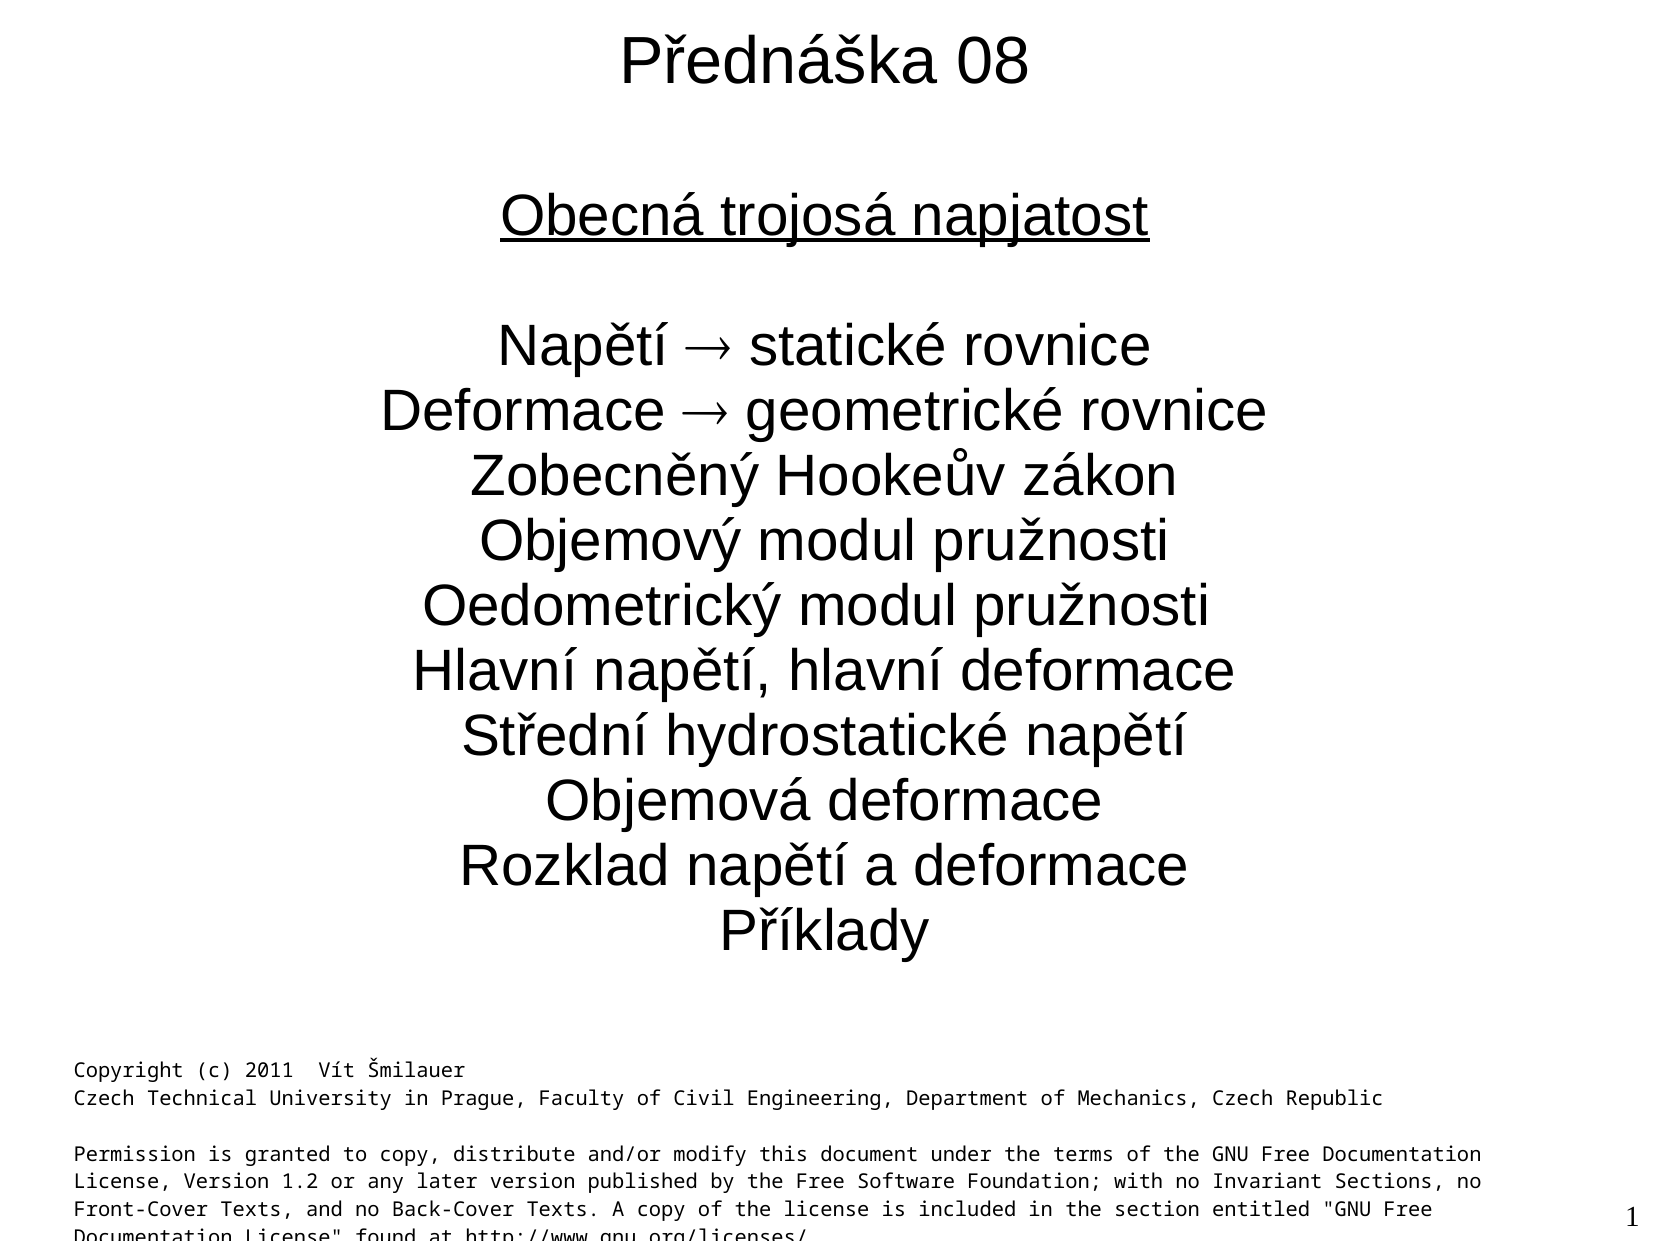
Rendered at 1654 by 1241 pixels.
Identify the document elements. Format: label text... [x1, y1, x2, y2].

title Přednáška 08 [37, 8, 1613, 113]
subtitle Obecná trojosá napjatost Napětí ® statické rovnice Deformace ® geometrické rovnice Zobecněný Hookeův zákon Objemový modul pružnosti Oedometrický modul pružnosti Hlavní napětí, hlavní deformace Střední hydrostatické napětí Objemová deformace Rozklad napětí a deformace Příklady [37, 130, 1613, 1081]
text_box Copyright (c) 2011 Vít Šmilauer Czech Technical University in Prague, Faculty of Civil Engineering, Department of Mechanics, Czech Republic Permission is granted to copy, distribute and/or modify this document under the terms of the GNU Free Documentation License, Version 1.2 or any later version published by the Free Software Foundation; with no Invariant Sections, no Front-Cover Texts, and no Back-Cover Texts. A copy of the license is included in the section entitled "GNU Free Documentation License" found at http://www.gnu.org/licenses/ [58, 1081, 1535, 1241]
